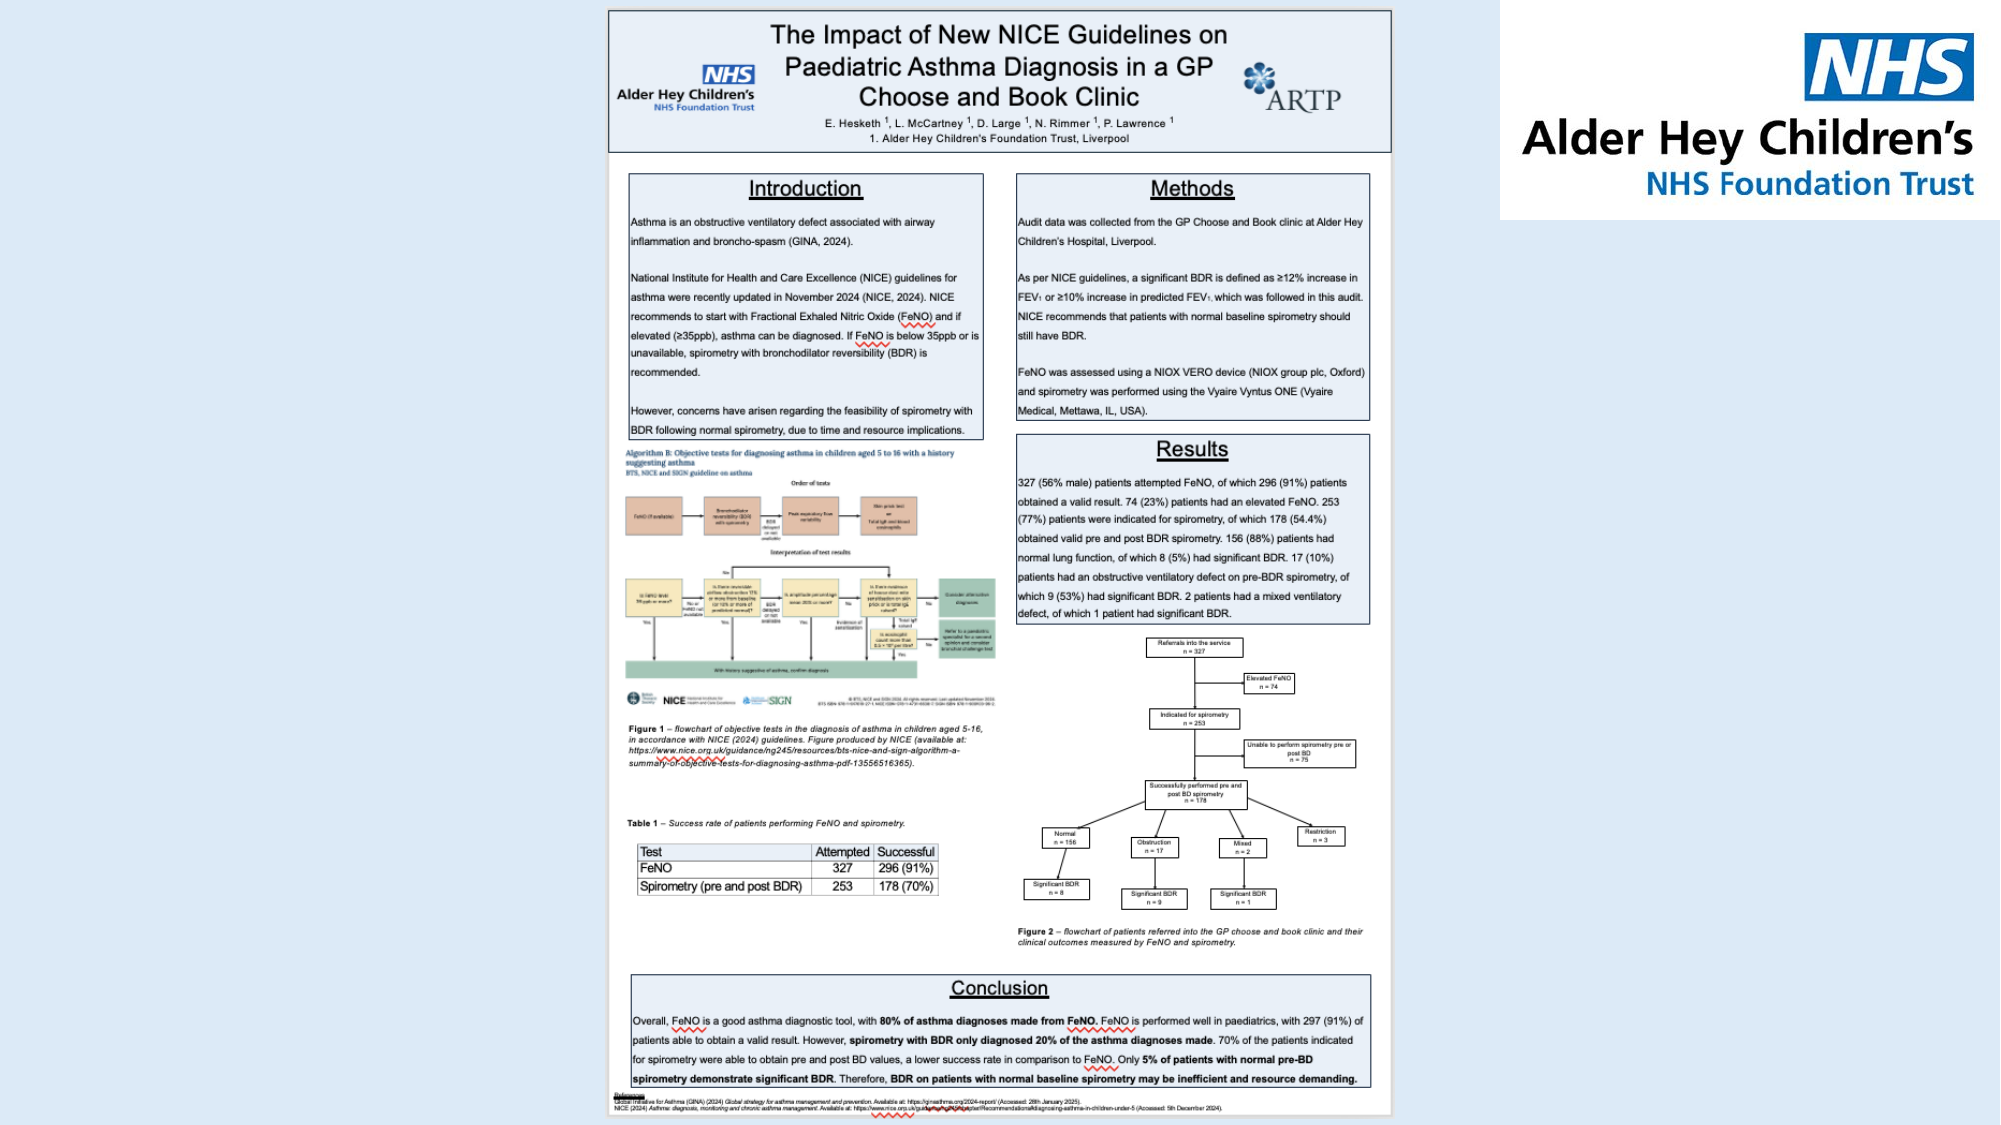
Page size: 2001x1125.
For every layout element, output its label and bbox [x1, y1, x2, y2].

picture [1500, 0, 2000, 220]
picture [605, 6, 1395, 1119]
